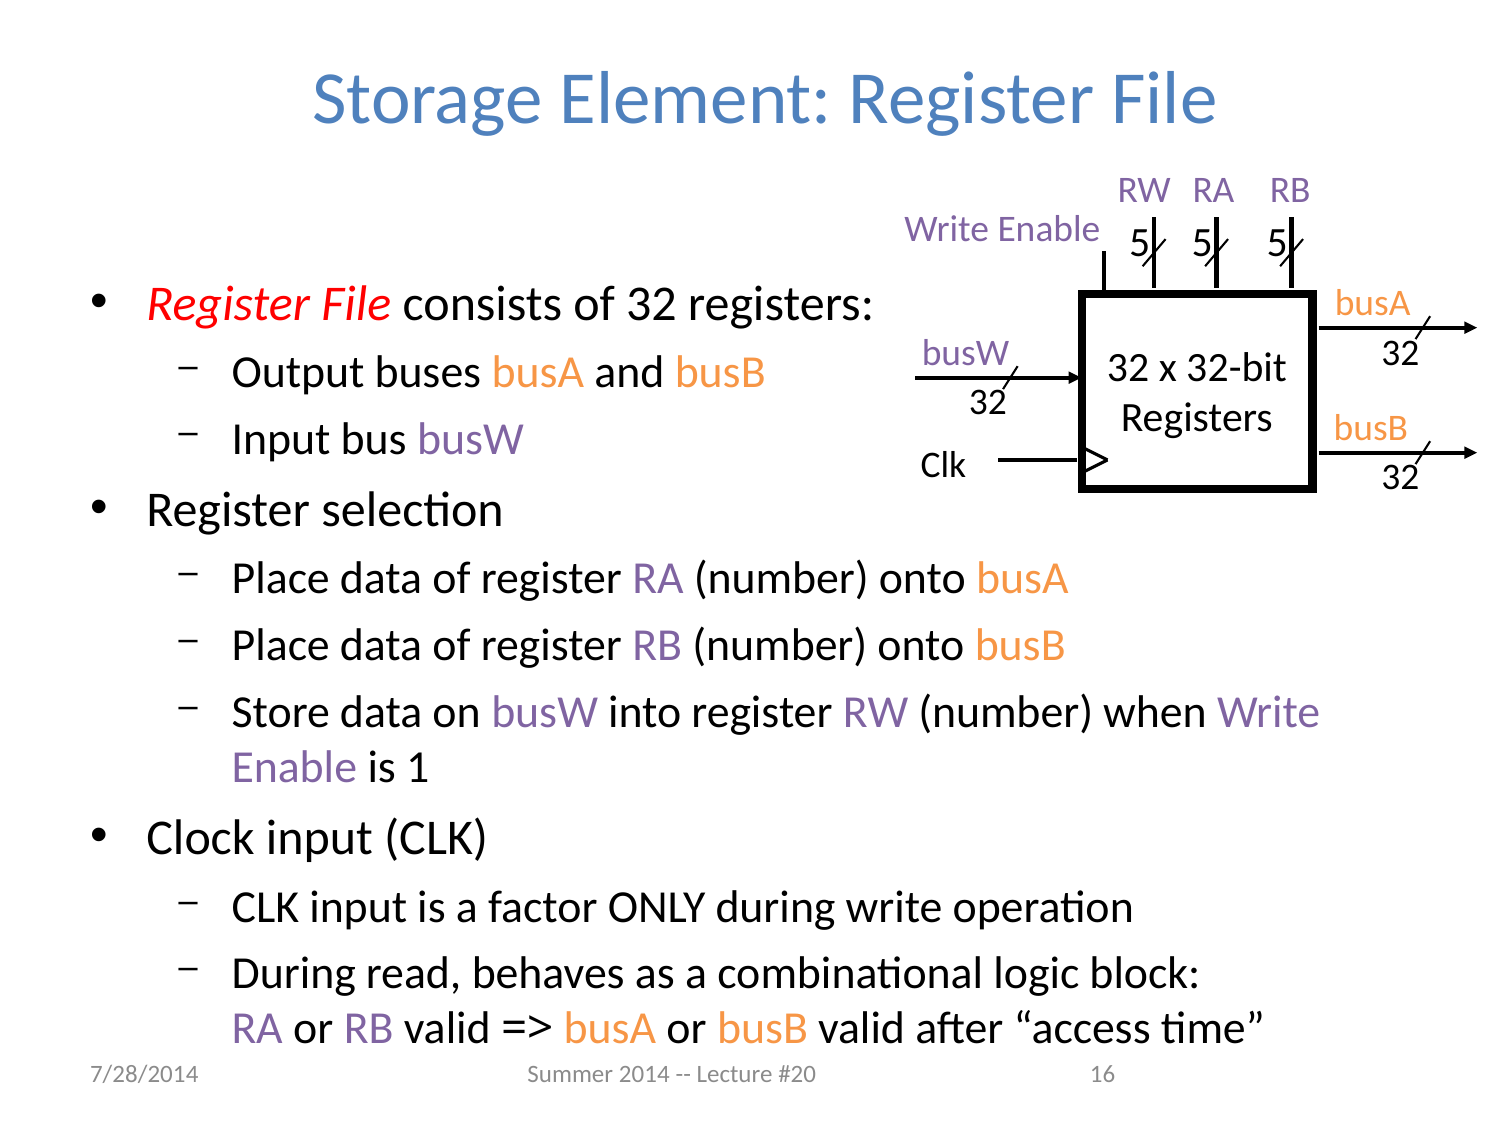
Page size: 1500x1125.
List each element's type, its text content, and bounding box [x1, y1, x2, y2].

text_box 5 [1251, 207, 1303, 273]
text_box 32 [1366, 445, 1435, 505]
text_box busW [907, 320, 1025, 380]
slide_number 7/28/2014 [75, 1042, 425, 1103]
footer Summer 2014 -- Lecture #20 [512, 1042, 988, 1103]
text_box RW [1102, 157, 1177, 218]
slide_number <number> [1074, 1042, 1425, 1103]
list Register File consists of 32 registers: Output buses busA and busB Input bus busW Register selection Place data of register RA (number) onto busA Place data of register RB (number) onto busB Store data on busW into register RW (number) when Write Enable is 1 Clock input (CLK) CLK input is a factor ONLY during write operation During read, behaves as a combinational logic block: RA or RB valid => busA or busB valid after “access time” [75, 262, 1425, 1073]
text_box 5 [1114, 218, 1166, 273]
text_box Write Enable [889, 196, 1114, 257]
text_box RA [1177, 157, 1250, 218]
text_box Clk [905, 432, 982, 493]
text_box RB [1255, 157, 1326, 218]
list Register File consists of 32 registers: Output buses busA and busB Input bus busW Register selection Place data of register RA (number) onto busA Place data of register RB (number) onto busB Store data on busW into register RW (number) when Write Enable is 1 Clock input (CLK) CLK input is a factor ONLY during write operation During read, behaves as a combinational logic block: RA or RB valid => busA or busB valid after “access time” [1086, 298, 1308, 485]
text_box busA [1320, 270, 1426, 330]
text_box 5 [1176, 218, 1228, 273]
text_box 32 [1366, 320, 1435, 380]
title Storage Element: Register File [90, 0, 1440, 188]
text_box 32 x 32-bit Registers [1091, 332, 1302, 448]
text_box 32 [954, 370, 1022, 430]
text_box busB [1318, 395, 1424, 455]
